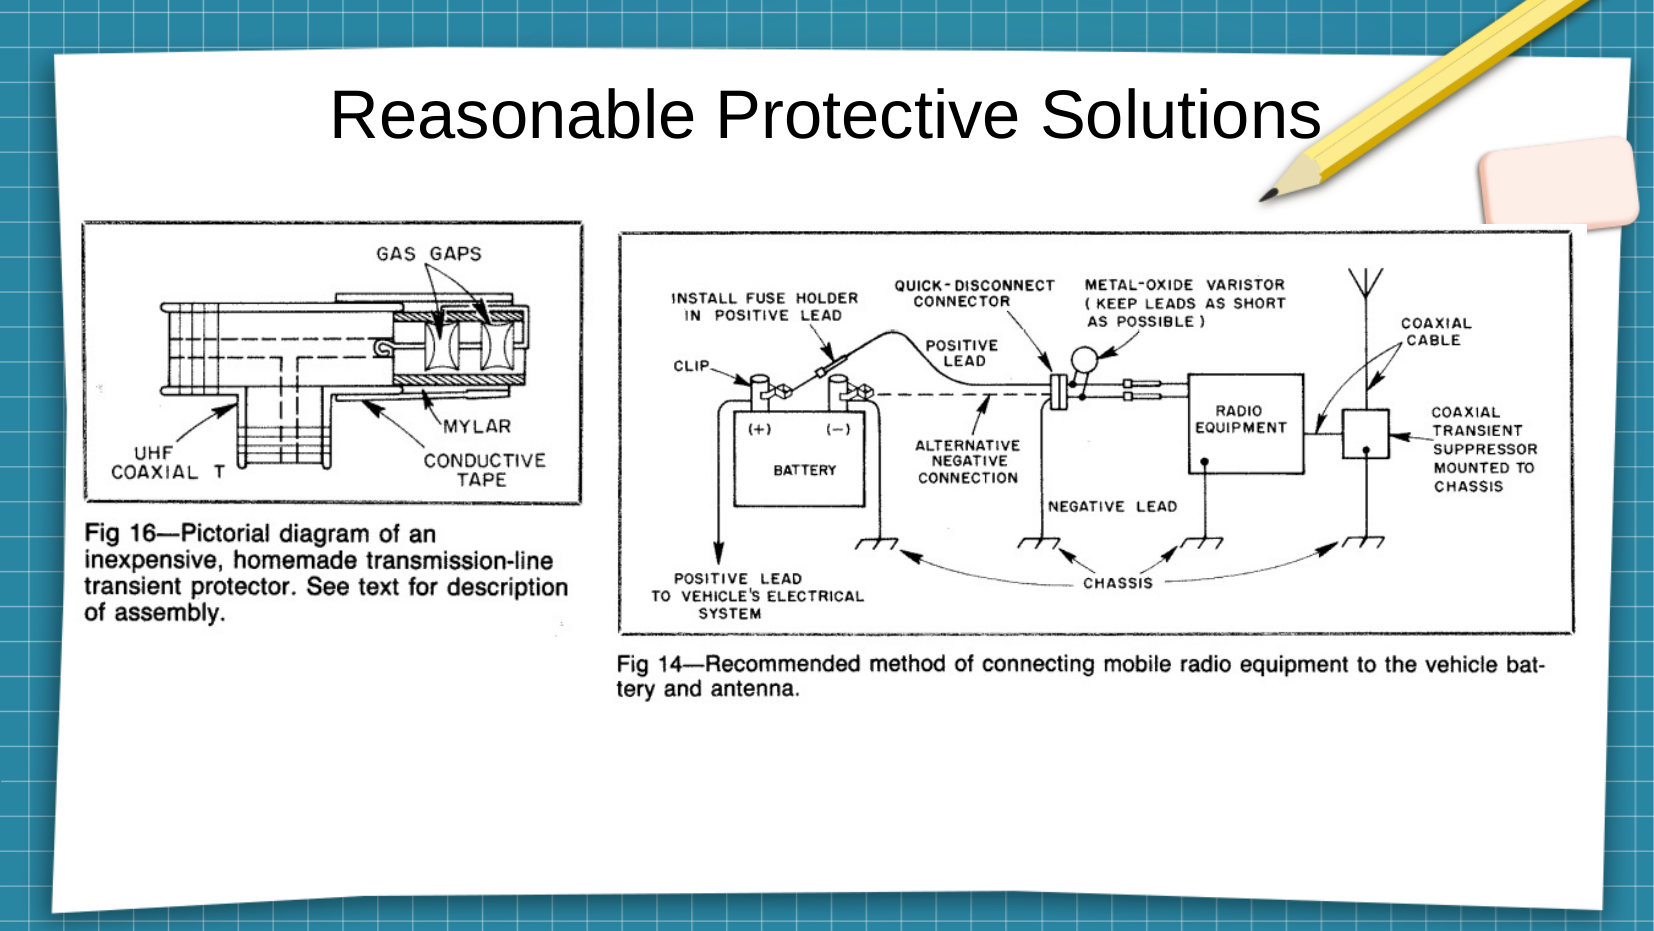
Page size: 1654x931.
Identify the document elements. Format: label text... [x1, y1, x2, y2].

title Reasonable Protective Solutions [82, 37, 1571, 193]
picture [0, 0, 1654, 931]
